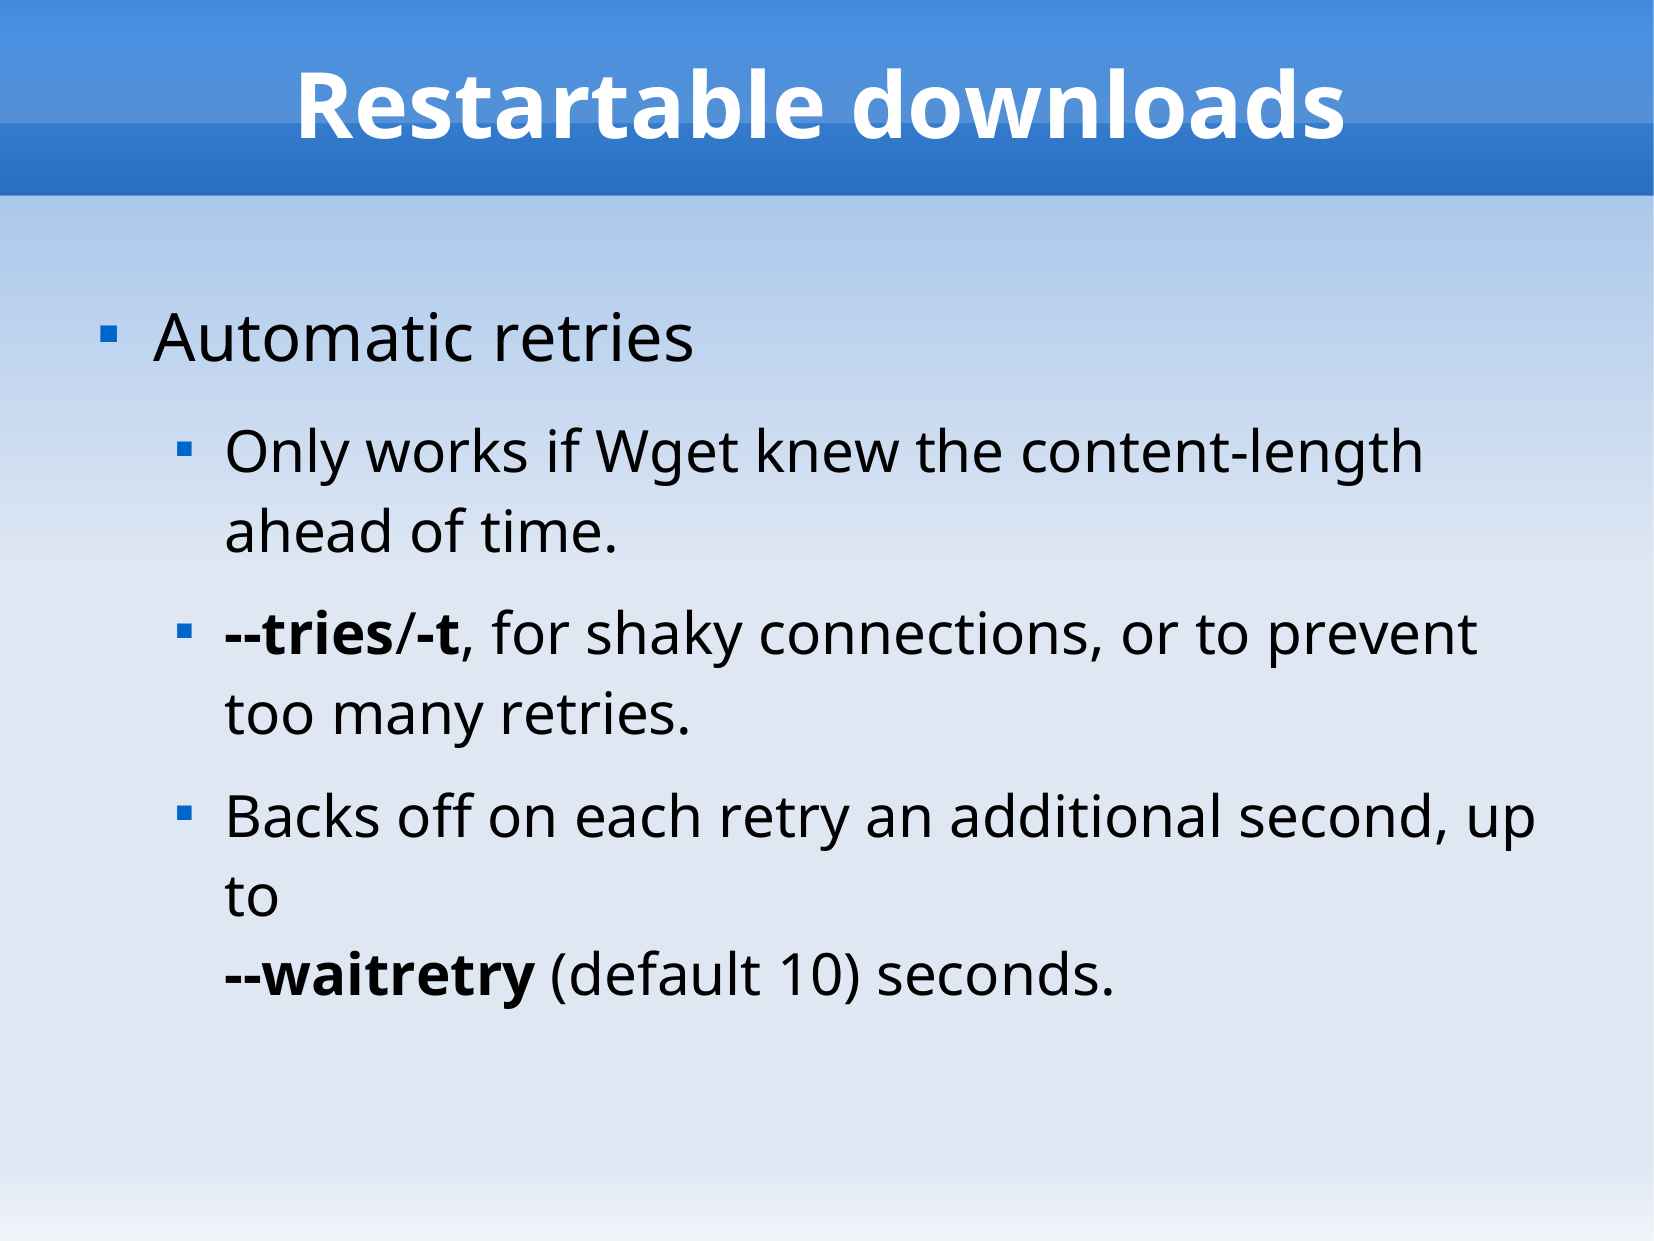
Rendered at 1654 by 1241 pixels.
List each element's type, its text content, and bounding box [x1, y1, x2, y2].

picture [0, 0, 1654, 1241]
list Automatic retries Only works if Wget knew the content-length ahead of time. --tries/-t, for shaky connections, or to prevent too many retries. Backs off on each retry an additional second, up to --waitretry (default 10) seconds. [82, 290, 1571, 1094]
title Restartable downloads [76, 7, 1565, 200]
